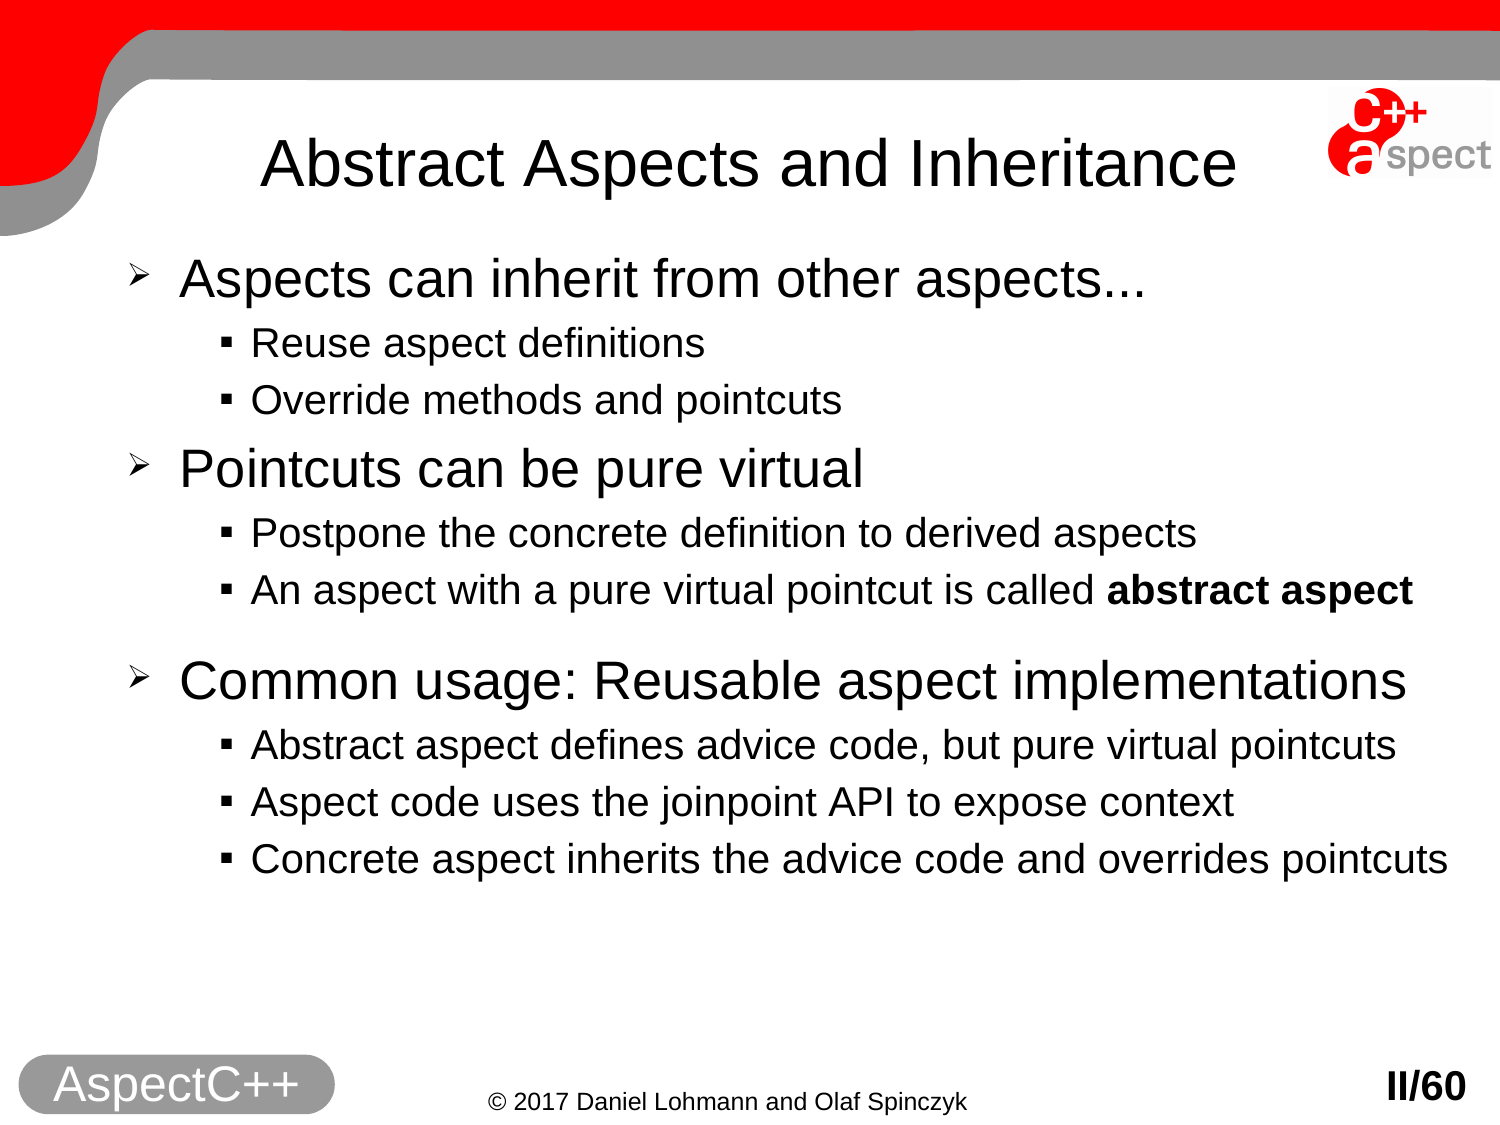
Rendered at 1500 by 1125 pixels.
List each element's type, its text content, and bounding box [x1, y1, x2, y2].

title Abstract Aspects and Inheritance [112, 98, 1388, 223]
list Aspects can inherit from other aspects... Reuse aspect definitions Override methods and pointcuts Pointcuts can be pure virtual Postpone the concrete definition to derived aspects An aspect with a pure virtual pointcut is called abstract aspect Common usage: Reusable aspect implementations Abstract aspect defines advice code, but pure virtual pointcuts Aspect code uses the joinpoint API to expose context Concrete aspect inherits the advice code and overrides pointcuts [126, 248, 1459, 1013]
